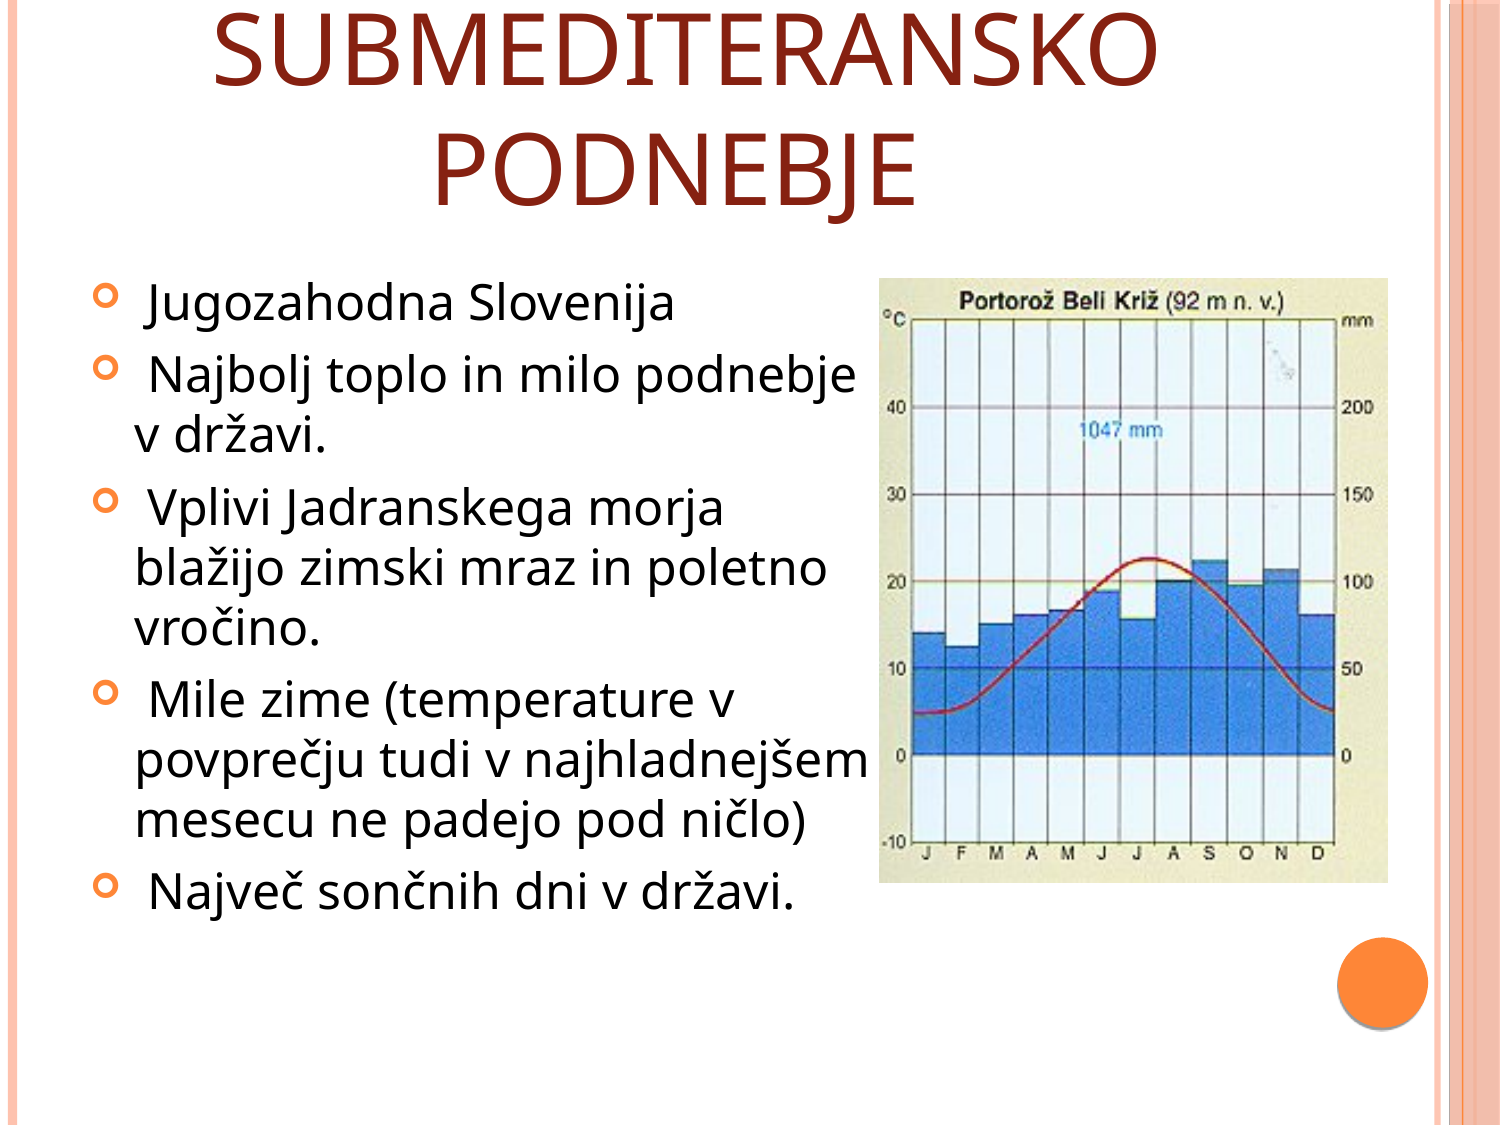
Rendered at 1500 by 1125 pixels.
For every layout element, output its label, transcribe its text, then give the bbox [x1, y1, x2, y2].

picture [879, 278, 1388, 883]
list Jugozahodna Slovenija Najbolj toplo in milo podnebje v državi. Vplivi Jadranskega morja blažijo zimski mraz in poletno vročino. Mile zime (temperature v povprečju tudi v najhladnejšem mesecu ne padejo pod ničlo) Največ sončnih dni v državi. [75, 262, 892, 1071]
title Submediteransko podnebje [75, 45, 1300, 233]
